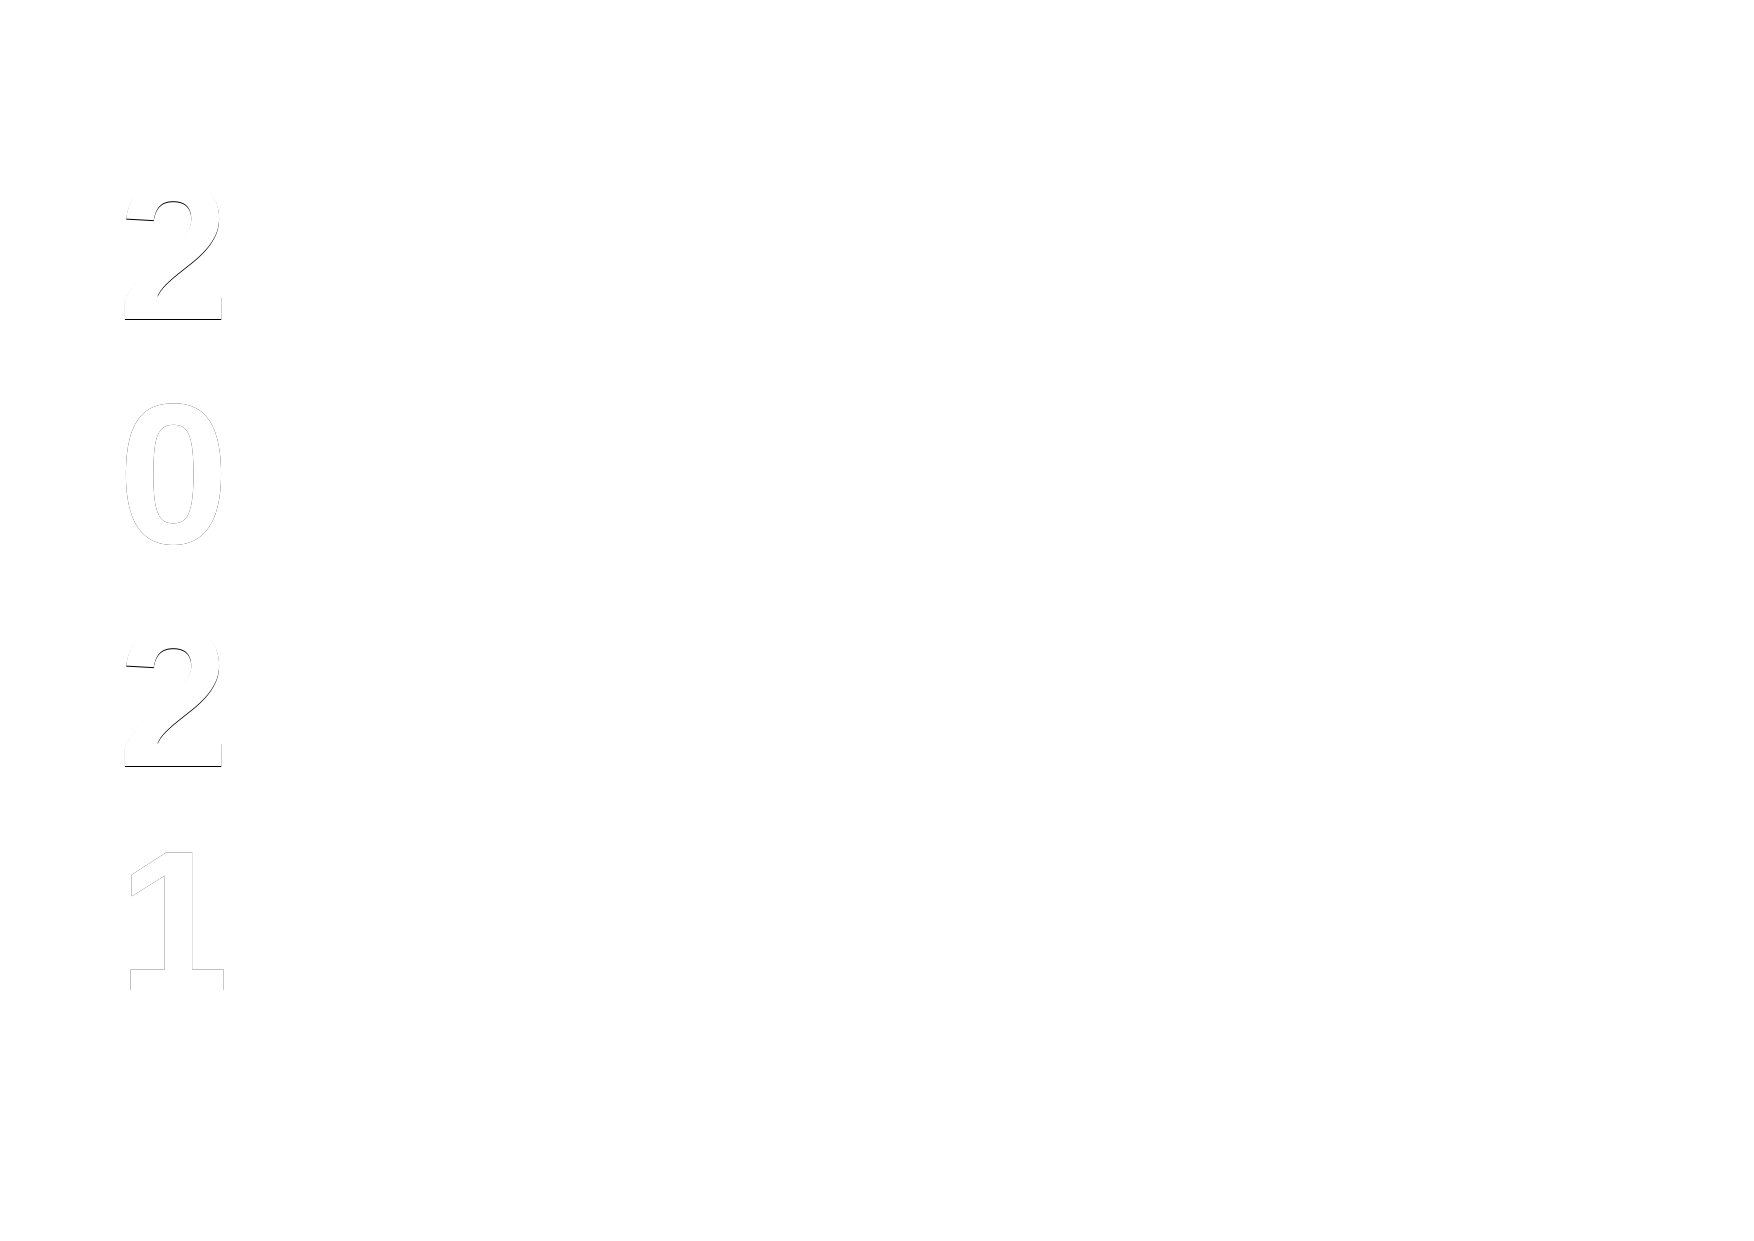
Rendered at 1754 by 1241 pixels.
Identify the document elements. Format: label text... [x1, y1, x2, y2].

title 2021 [87, 49, 260, 1123]
